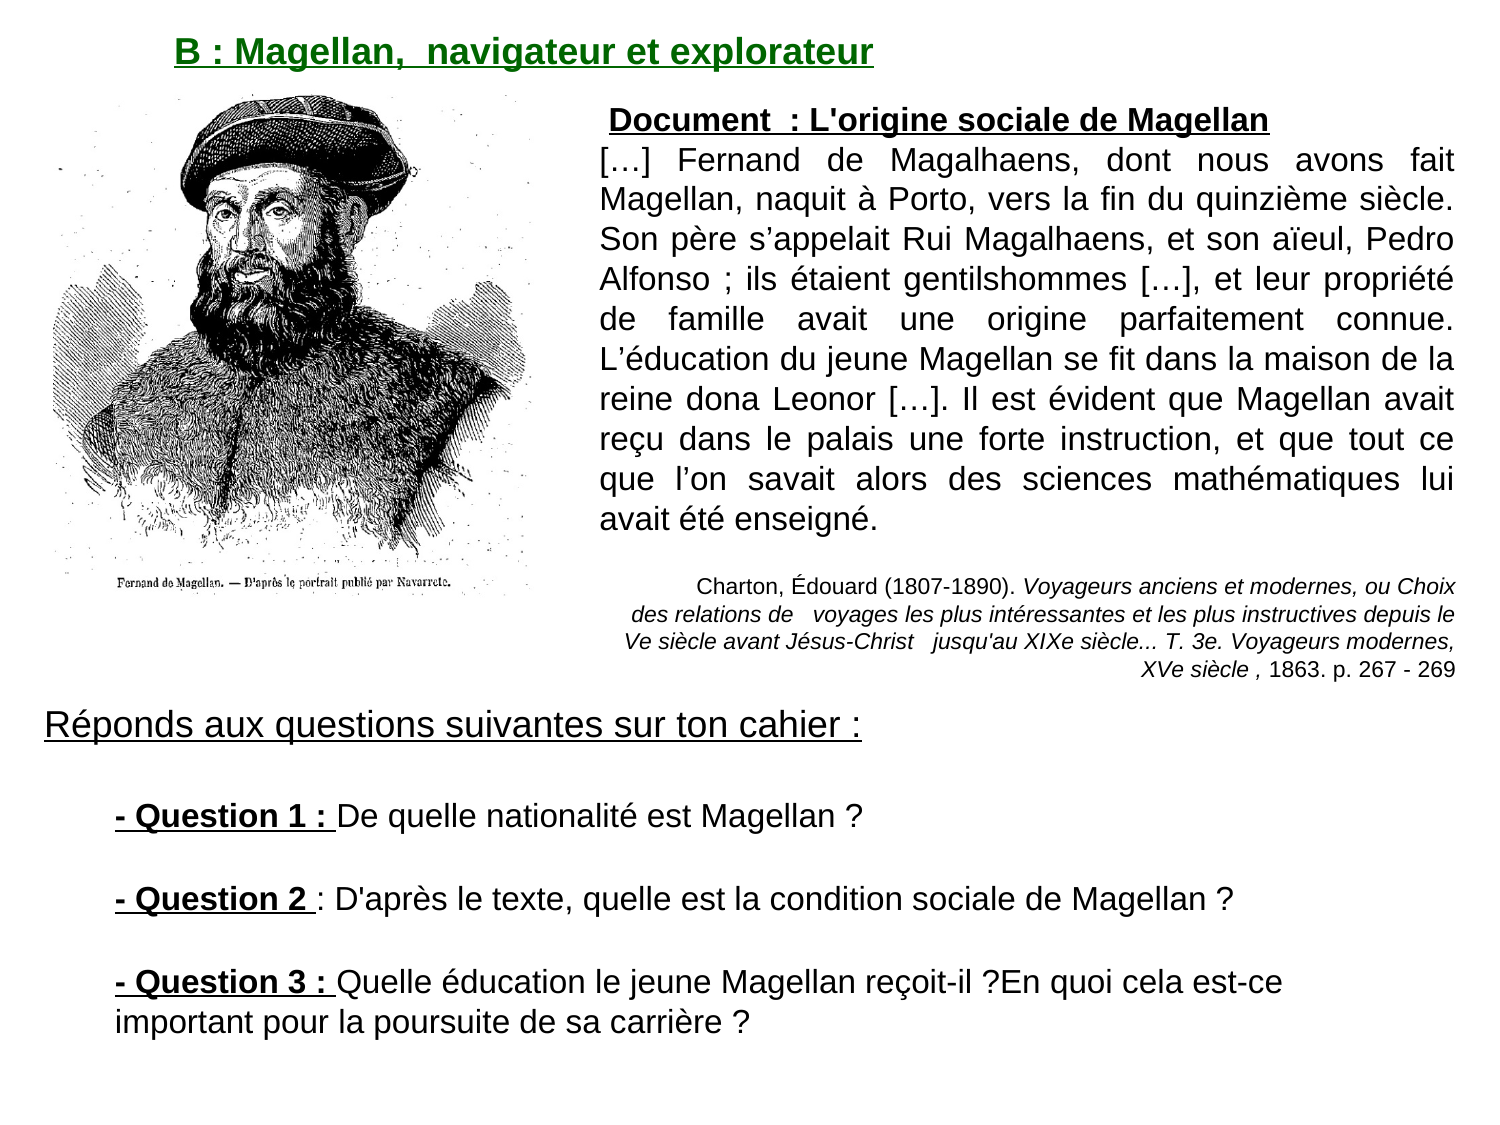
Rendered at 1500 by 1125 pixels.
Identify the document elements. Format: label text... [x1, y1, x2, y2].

text_box - Question 2 : D'après le texte, quelle est la condition sociale de Magellan ? [100, 869, 1270, 925]
text_box B : Magellan, navigateur et explorateur [159, 18, 987, 80]
text_box - Question 1 : De quelle nationalité est Magellan ? [100, 786, 1211, 843]
picture [53, 78, 536, 606]
text_box Réponds aux questions suivantes sur ton cahier : [29, 692, 1010, 753]
text_box Document : L'origine sociale de Magellan […] Fernand de Magalhaens, dont nous avons fait Magellan, naquit à Porto, vers la fin du quinzième siècle. Son père s’appelait Rui Magalhaens, et son aïeul, Pedro Alfonso ; ils étaient gentilshommes […], et leur propriété de famille avait une origine parfaitement connue. L’éducation du jeune Magellan se fit dans la maison de la reine dona Leonor […]. Il est évident que Magellan avait reçu dans le palais une forte instruction, et que tout ce que l’on savait alors des sciences mathématiques lui avait été enseigné. Charton, Édouard (1807-1890). Voyageurs anciens et modernes, ou Choix des relations de voyages les plus intéressantes et les plus instructives depuis le Ve siècle avant Jésus-Christ jusqu'au XIXe siècle... T. 3e. Voyageurs modernes, XVe siècle , 1863. p. 267 - 269 [584, 90, 1471, 690]
text_box - Question 3 : Quelle éducation le jeune Magellan reçoit-il ?En quoi cela est-ce important pour la poursuite de sa carrière ? [100, 952, 1412, 1048]
